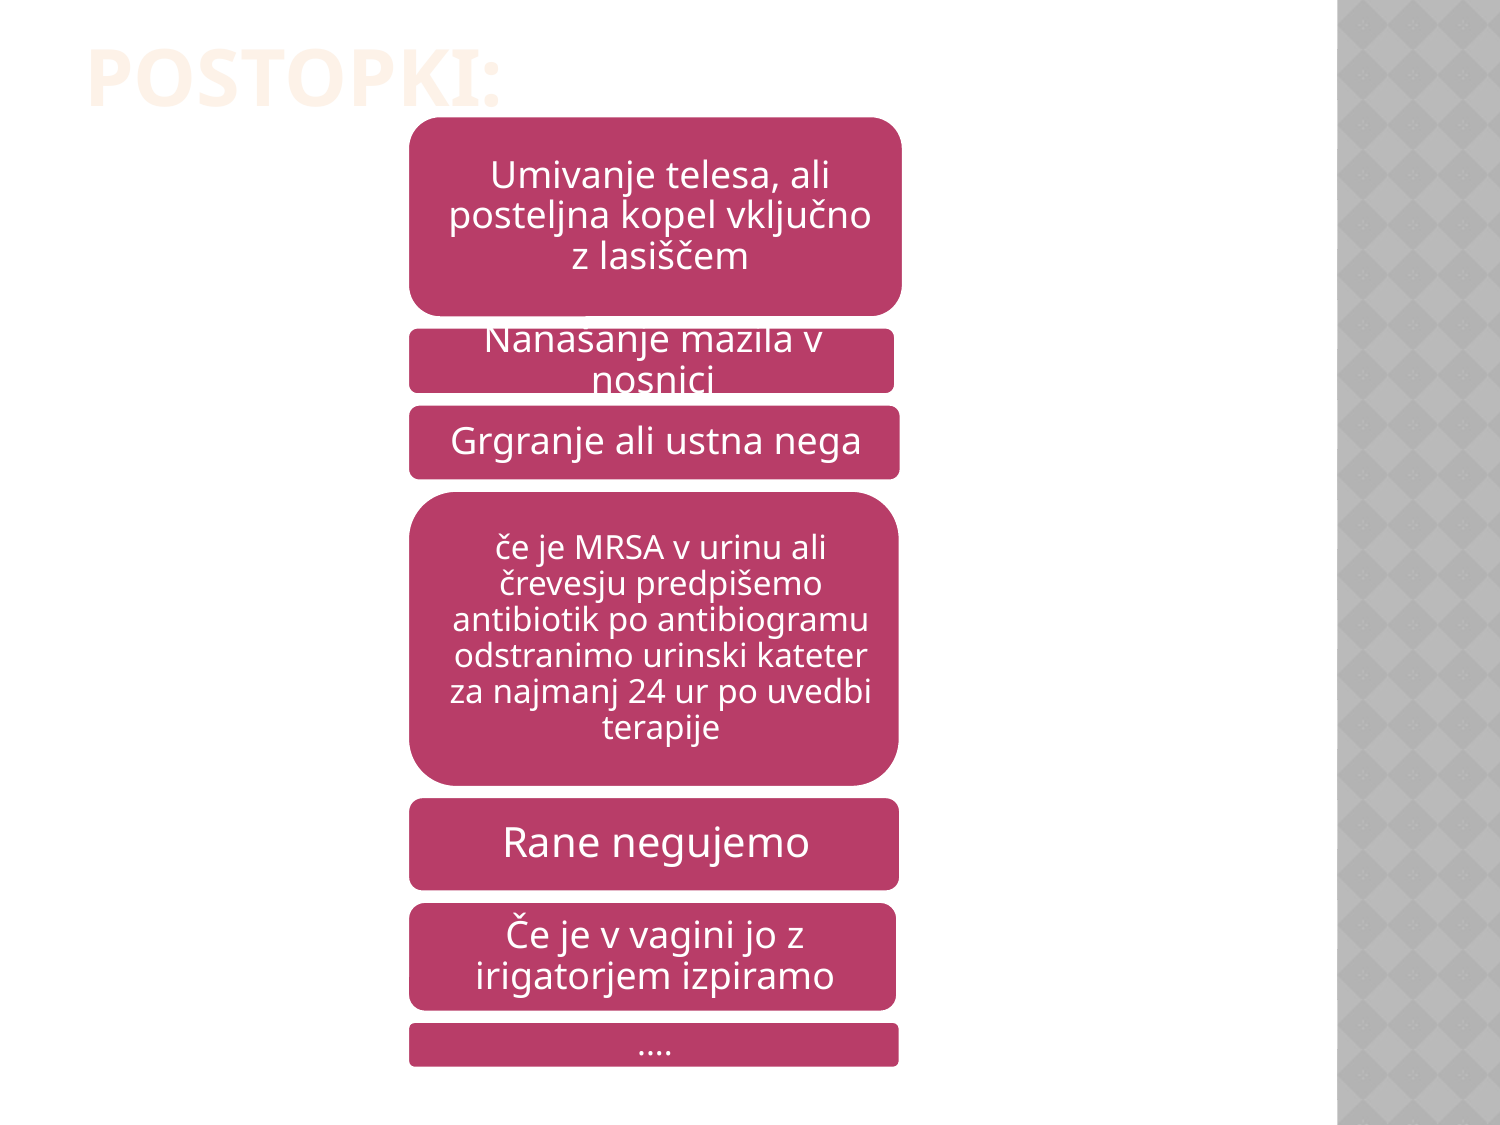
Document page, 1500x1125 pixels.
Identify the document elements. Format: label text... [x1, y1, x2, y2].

text_box .... [405, 1019, 902, 1071]
text_box Če je v vagini jo z irigatorjem izpiramo [405, 899, 900, 1014]
text_box Nanašanje mazila v nosnici [405, 325, 898, 397]
text_box Umivanje telesa, ali posteljna kopel vključno z lasiščem [405, 113, 906, 320]
text_box če je MRSA v urinu ali črevesju predpišemo antibiotik po antibiogramu odstranimo urinski kateter za najmanj 24 ur po uvedbi terapije [405, 488, 902, 790]
text_box Grgranje ali ustna nega [405, 402, 903, 483]
text_box Rane negujemo [405, 794, 903, 894]
title Postopki: [76, 19, 1265, 122]
